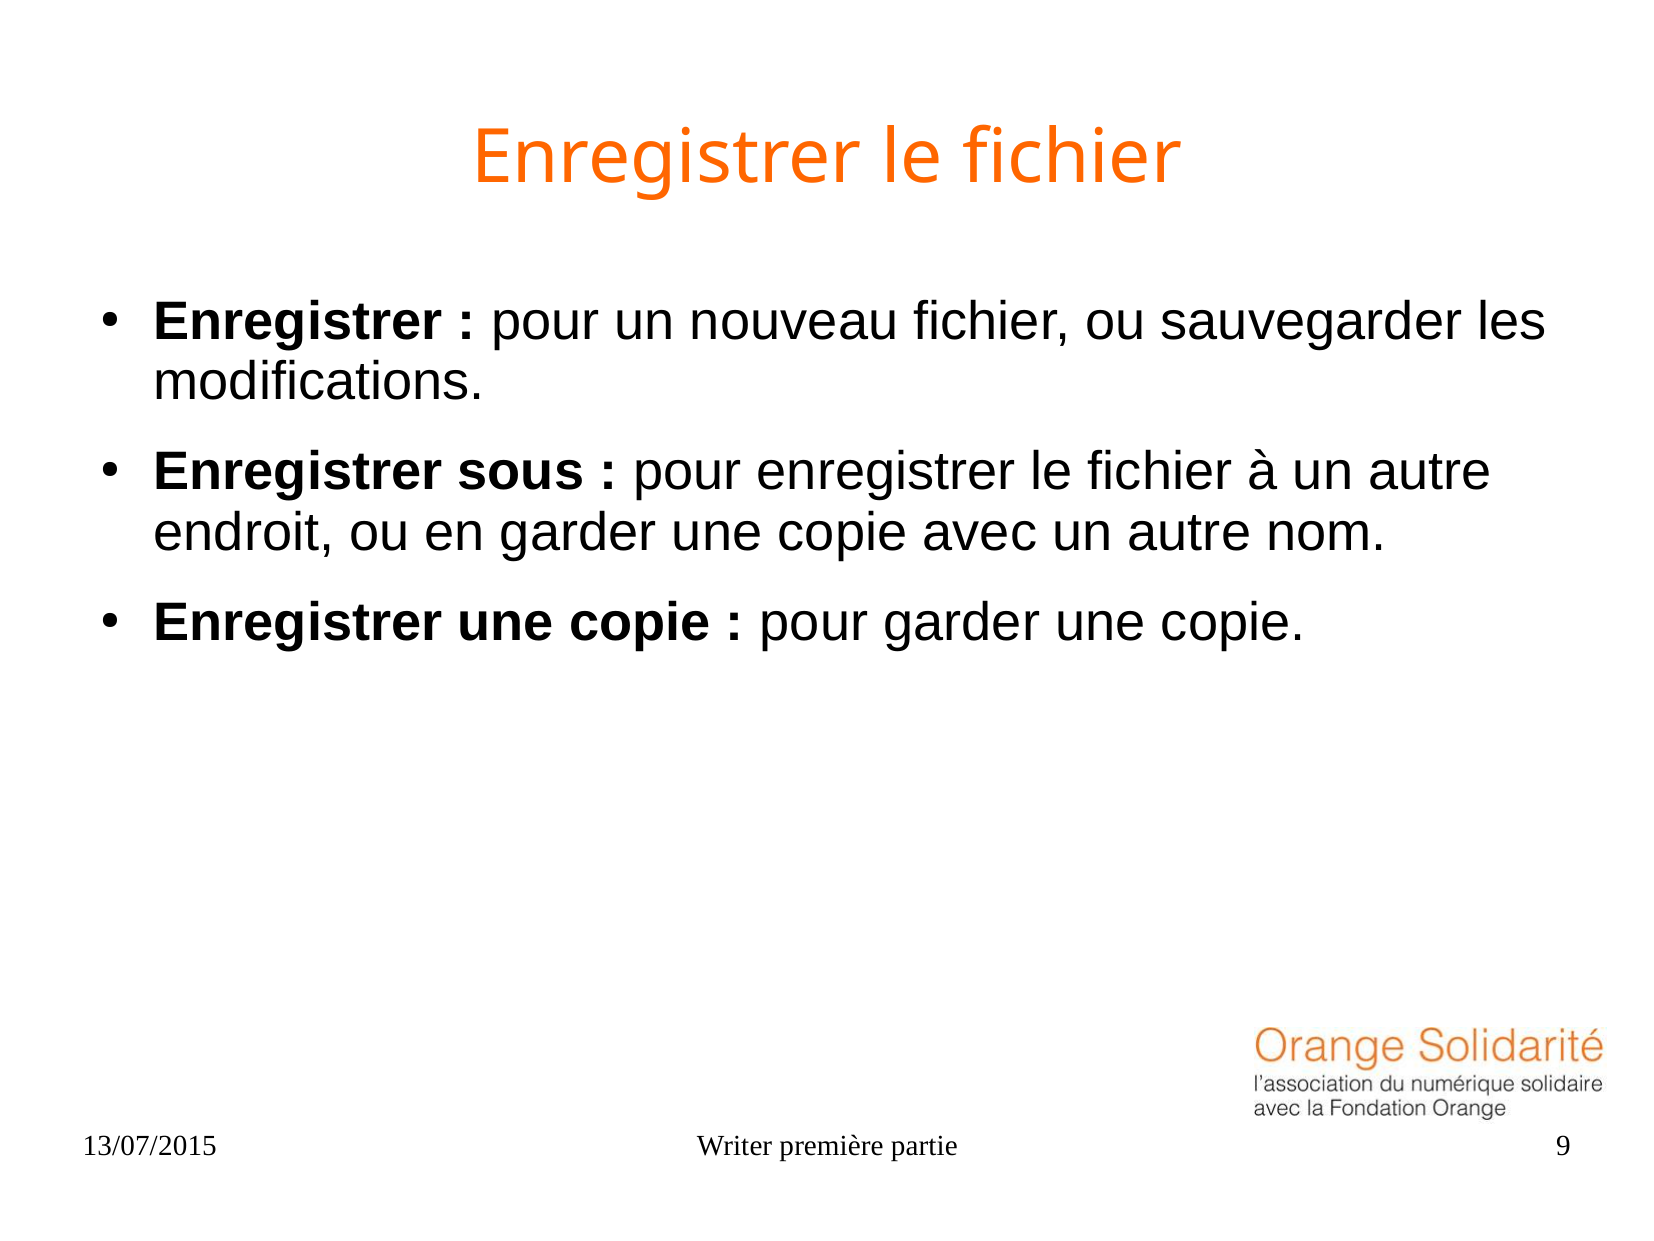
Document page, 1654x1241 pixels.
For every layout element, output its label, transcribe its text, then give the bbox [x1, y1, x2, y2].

title Enregistrer le fichier [82, 49, 1571, 257]
list Enregistrer : pour un nouveau fichier, ou sauvegarder les modifications. Enregistrer sous : pour enregistrer le fichier à un autre endroit, ou en garder une copie avec un autre nom. Enregistrer une copie : pour garder une copie. [82, 290, 1571, 1010]
picture [1254, 1027, 1607, 1126]
